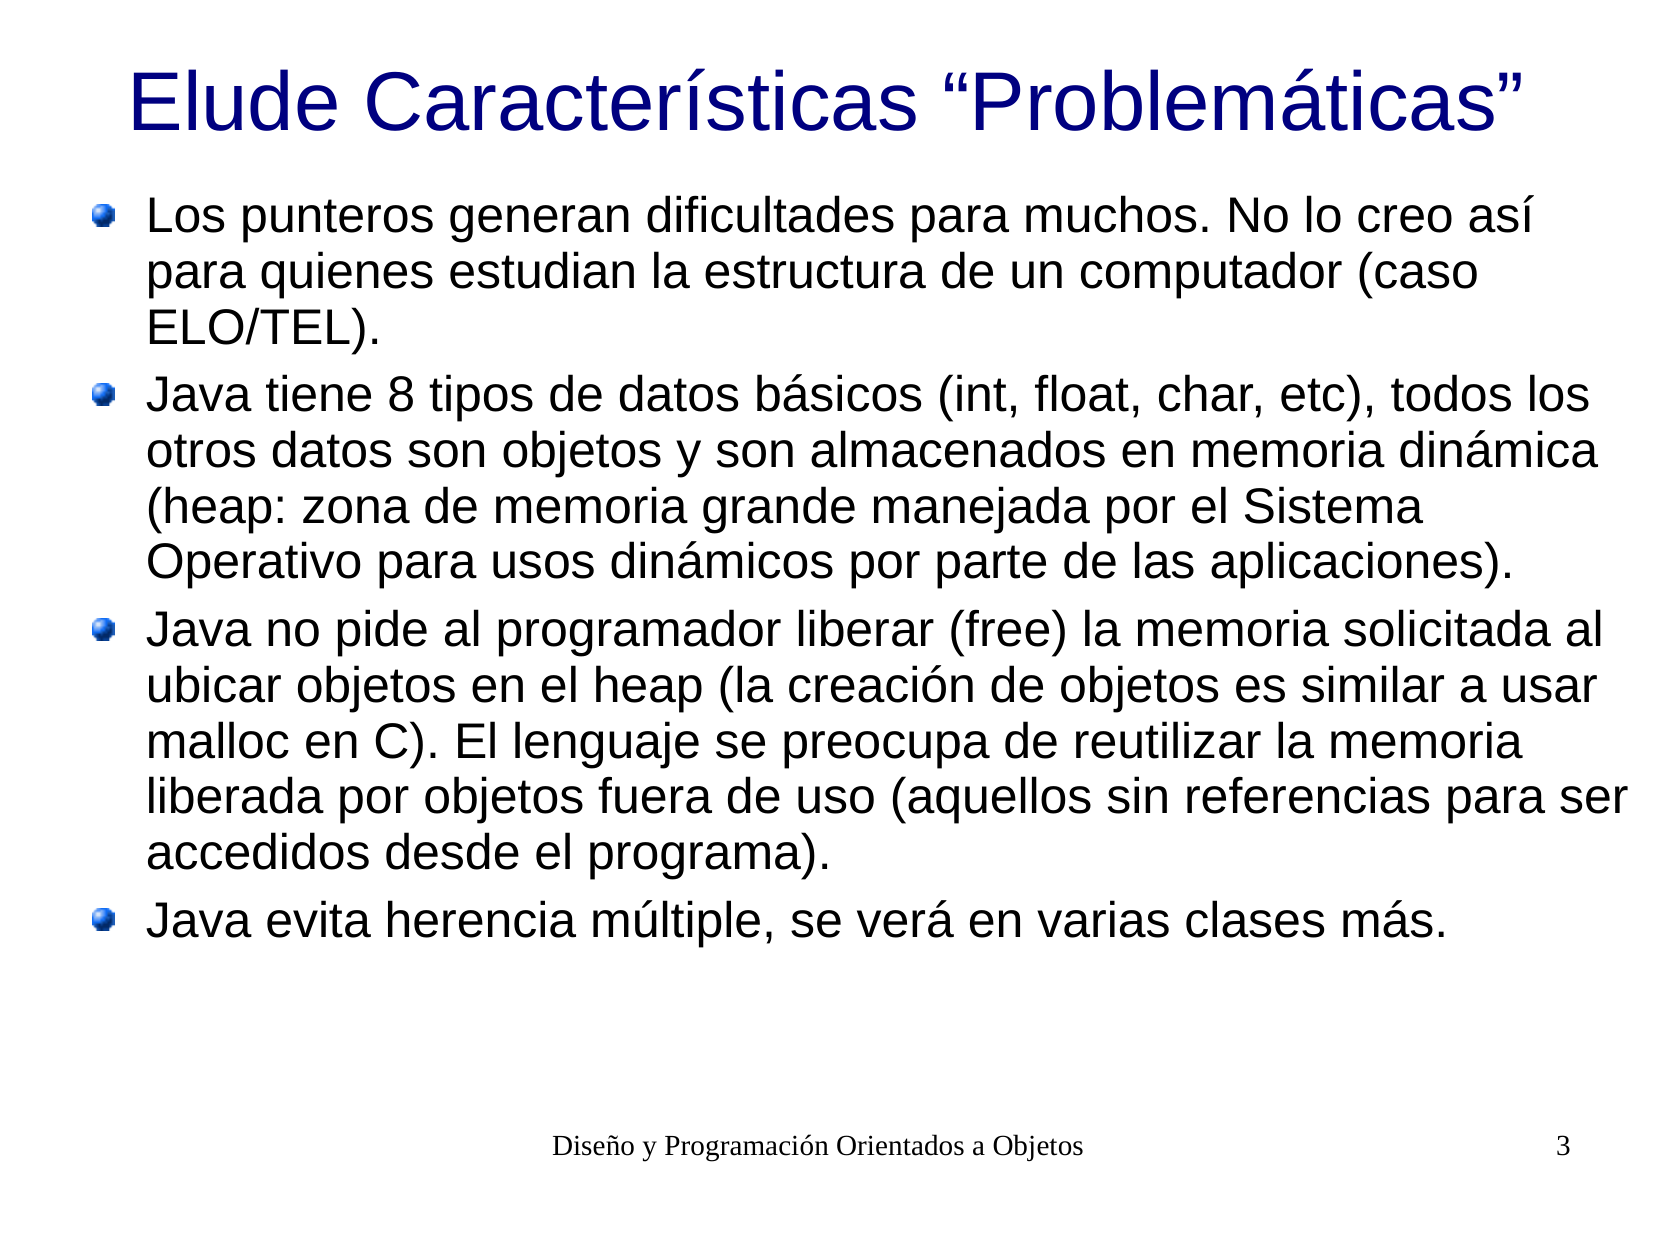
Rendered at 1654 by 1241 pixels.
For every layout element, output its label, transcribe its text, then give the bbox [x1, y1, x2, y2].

title Elude Características “Problemáticas” [82, 49, 1571, 154]
list Los punteros generan dificultades para muchos. No lo creo así para quienes estudian la estructura de un computador (caso ELO/TEL). Java tiene 8 tipos de datos básicos (int, float, char, etc), todos los otros datos son objetos y son almacenados en memoria dinámica (heap: zona de memoria grande manejada por el Sistema Operativo para usos dinámicos por parte de las aplicaciones). Java no pide al programador liberar (free) la memoria solicitada al ubicar objetos en el heap (la creación de objetos es similar a usar malloc en C). El lenguaje se preocupa de reutilizar la memoria liberada por objetos fuera de uso (aquellos sin referencias para ser accedidos desde el programa). Java evita herencia múltiple, se verá en varias clases más. [75, 187, 1643, 1141]
